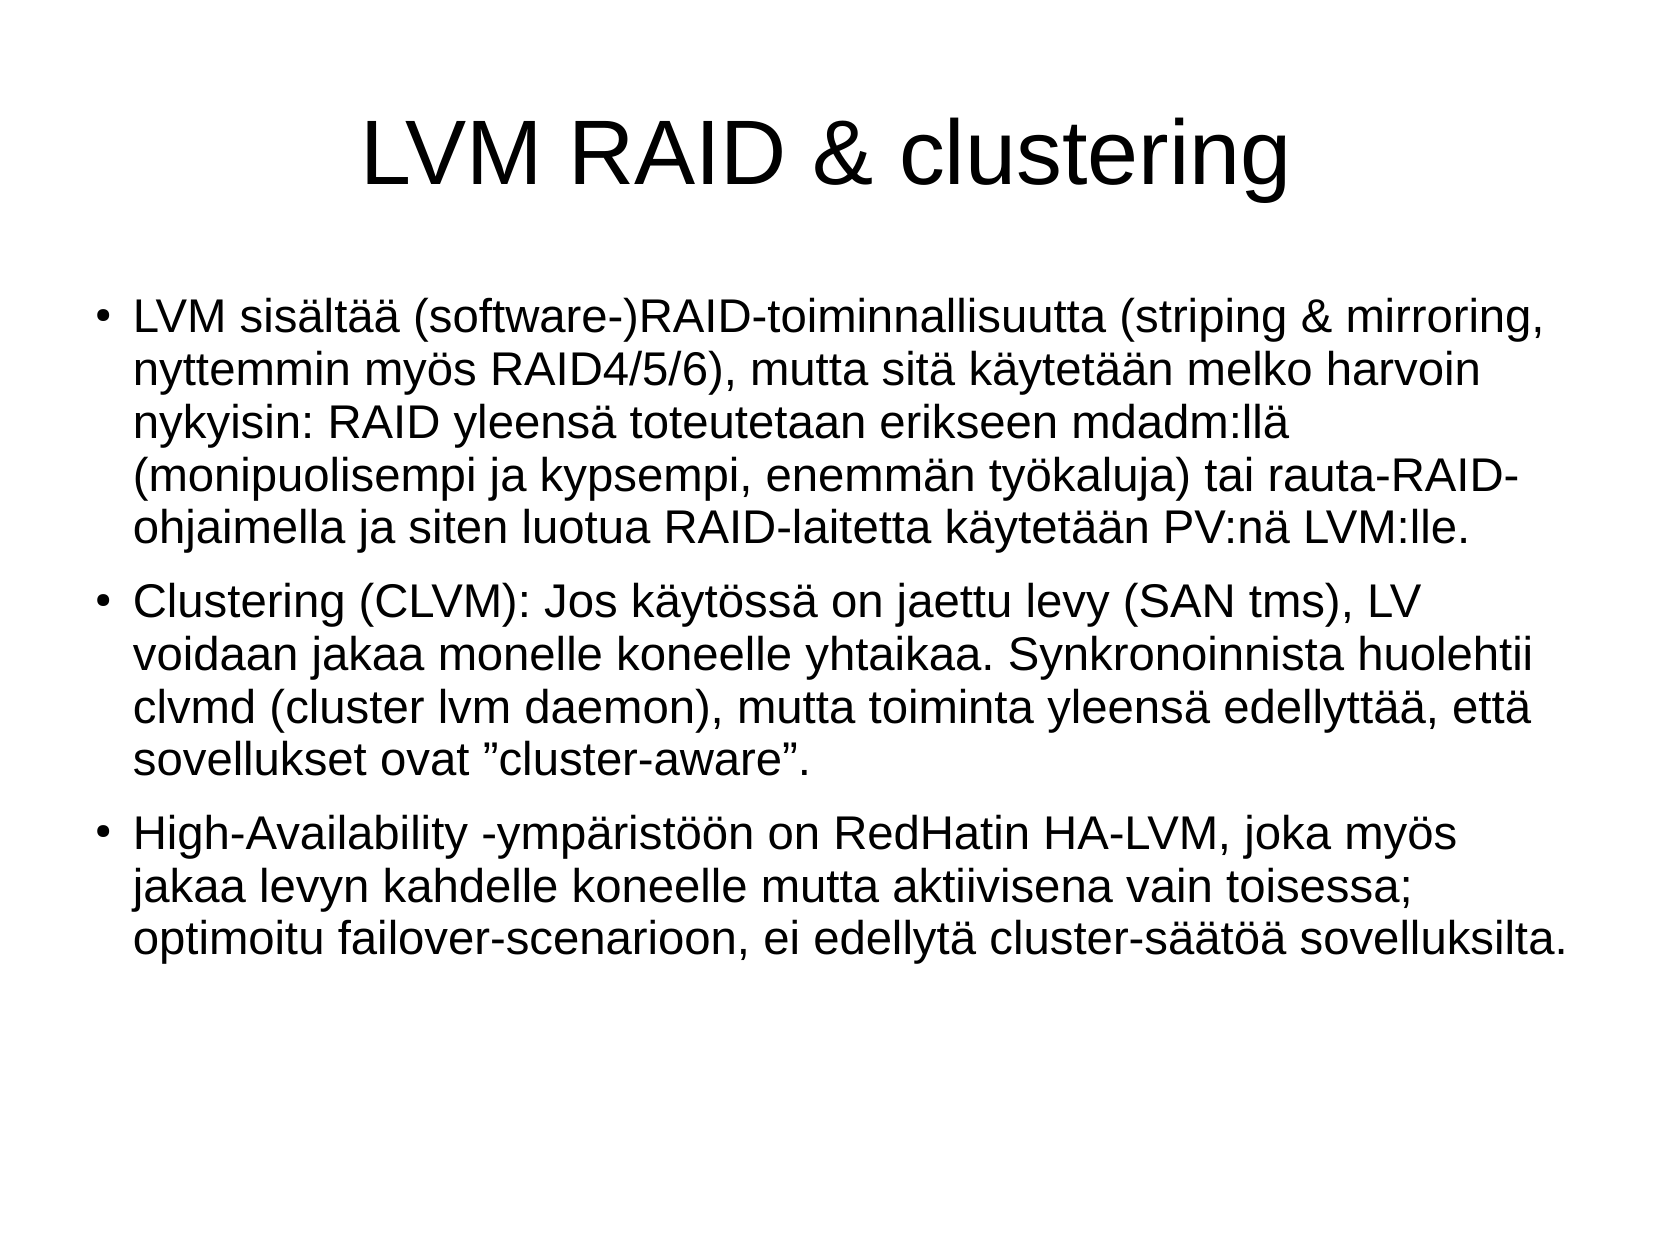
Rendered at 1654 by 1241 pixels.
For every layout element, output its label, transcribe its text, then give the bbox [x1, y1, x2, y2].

list LVM sisältää (software-)RAID-toiminnallisuutta (striping & mirroring, nyttemmin myös RAID4/5/6), mutta sitä käytetään melko harvoin nykyisin: RAID yleensä toteutetaan erikseen mdadm:llä (monipuolisempi ja kypsempi, enemmän työkaluja) tai rauta-RAID-ohjaimella ja siten luotua RAID-laitetta käytetään PV:nä LVM:lle. Clustering (CLVM): Jos käytössä on jaettu levy (SAN tms), LV voidaan jakaa monelle koneelle yhtaikaa. Synkronoinnista huolehtii clvmd (cluster lvm daemon), mutta toiminta yleensä edellyttää, että sovellukset ovat ”cluster-aware”. High-Availability -ympäristöön on RedHatin HA-LVM, joka myös jakaa levyn kahdelle koneelle mutta aktiivisena vain toisessa; optimoitu failover-scenarioon, ei edellytä cluster-säätöä sovelluksilta. [82, 290, 1571, 1010]
title LVM RAID & clustering [82, 49, 1571, 257]
